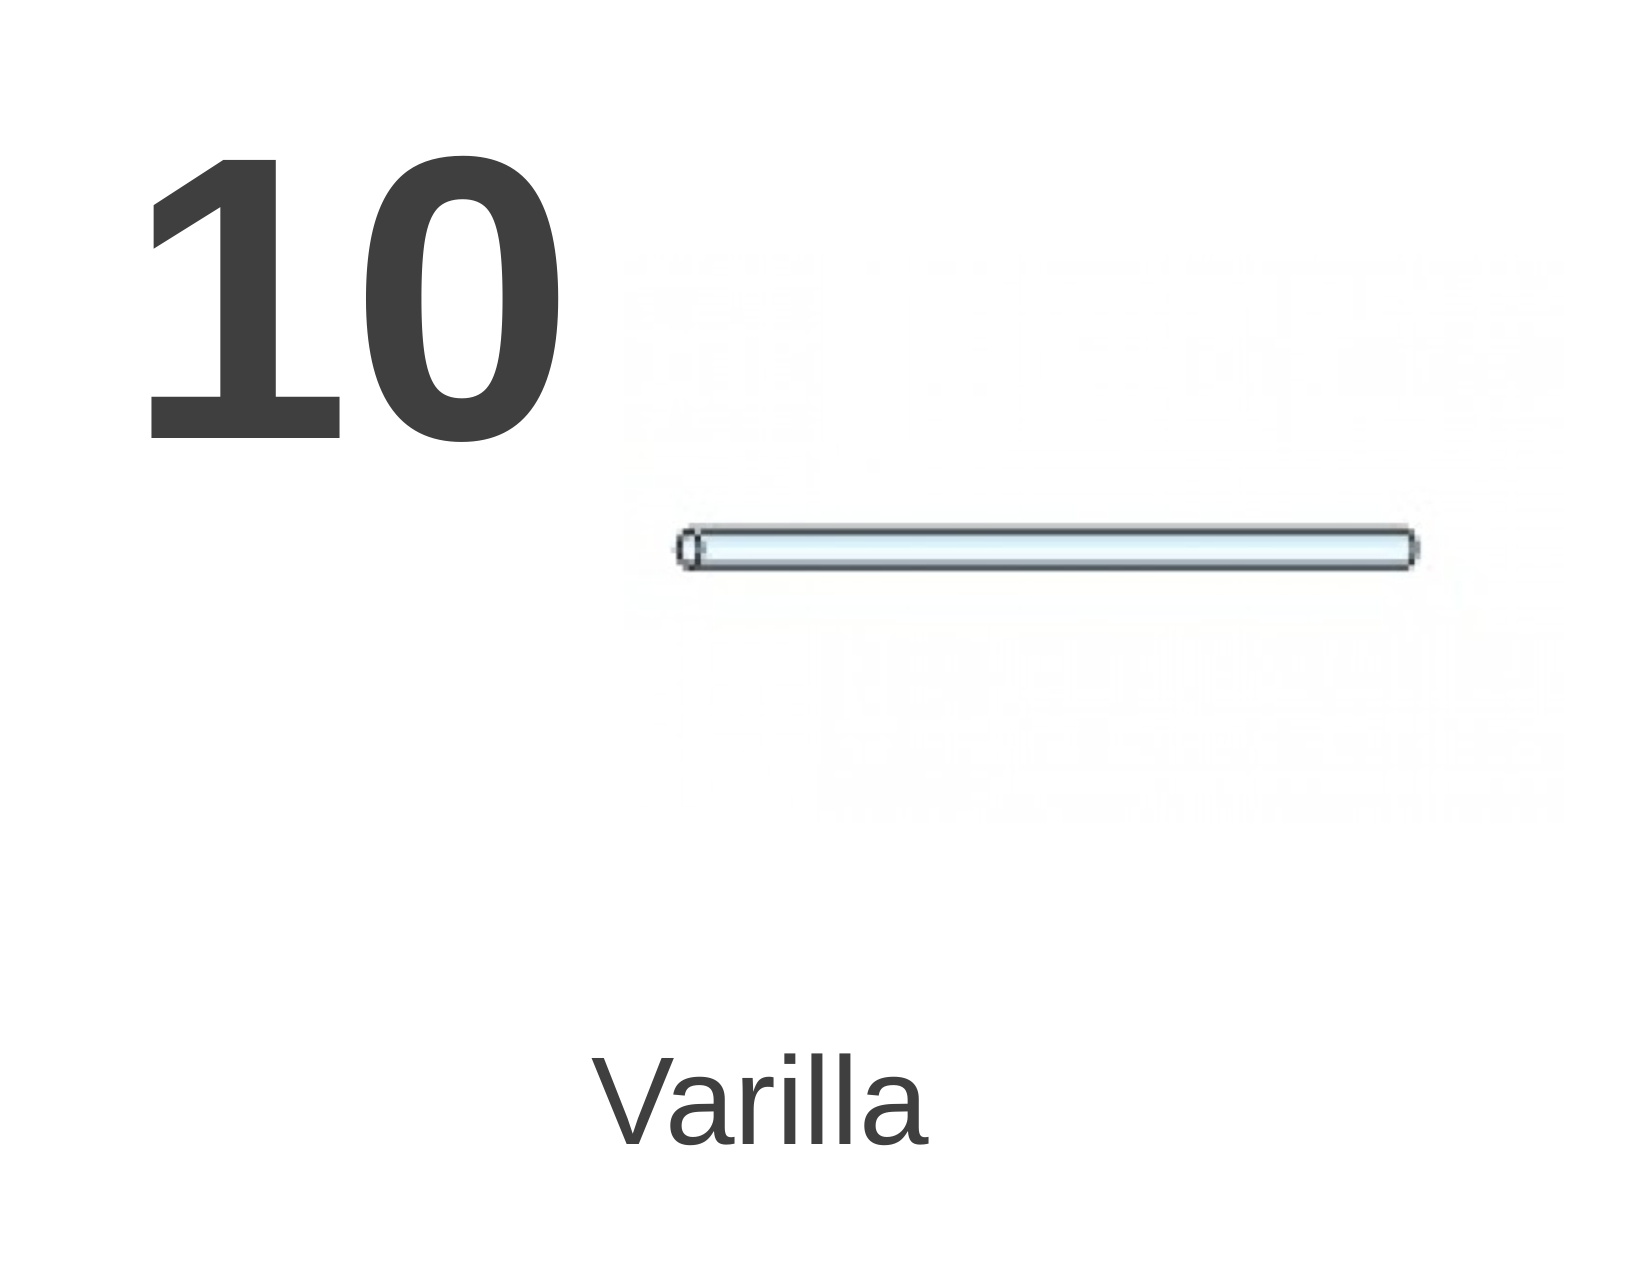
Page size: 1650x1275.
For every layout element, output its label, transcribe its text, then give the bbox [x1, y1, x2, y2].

text_box Varilla [223, 1012, 1297, 1179]
text_box 10 [91, 83, 611, 534]
picture [622, 253, 1564, 823]
